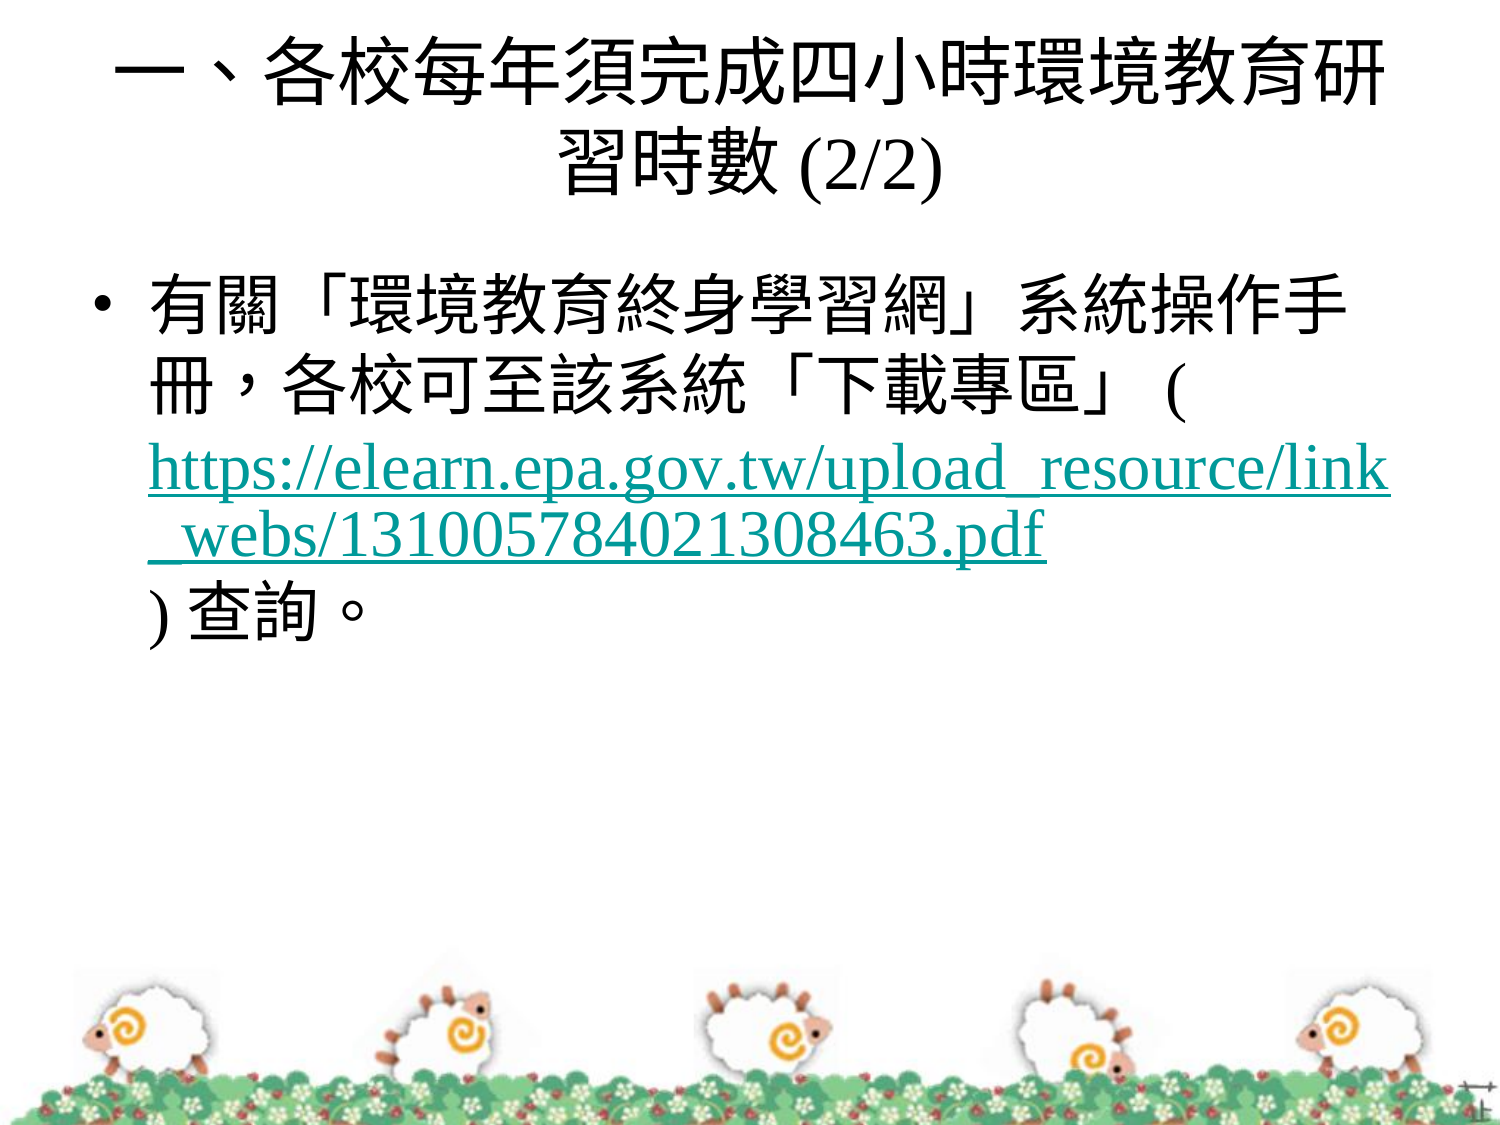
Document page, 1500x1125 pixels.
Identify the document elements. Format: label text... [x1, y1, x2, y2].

picture [0, 645, 1500, 1125]
list 有關「環境教育終身學習網」系統操作手冊，各校可至該系統「下載專區」(https://elearn.epa.gov.tw/upload_resource/link_webs/131005784021308463.pdf)查詢。 [76, 255, 1427, 998]
title 一、各校每年須完成四小時環境教育研習時數(2/2) [75, 19, 1426, 221]
